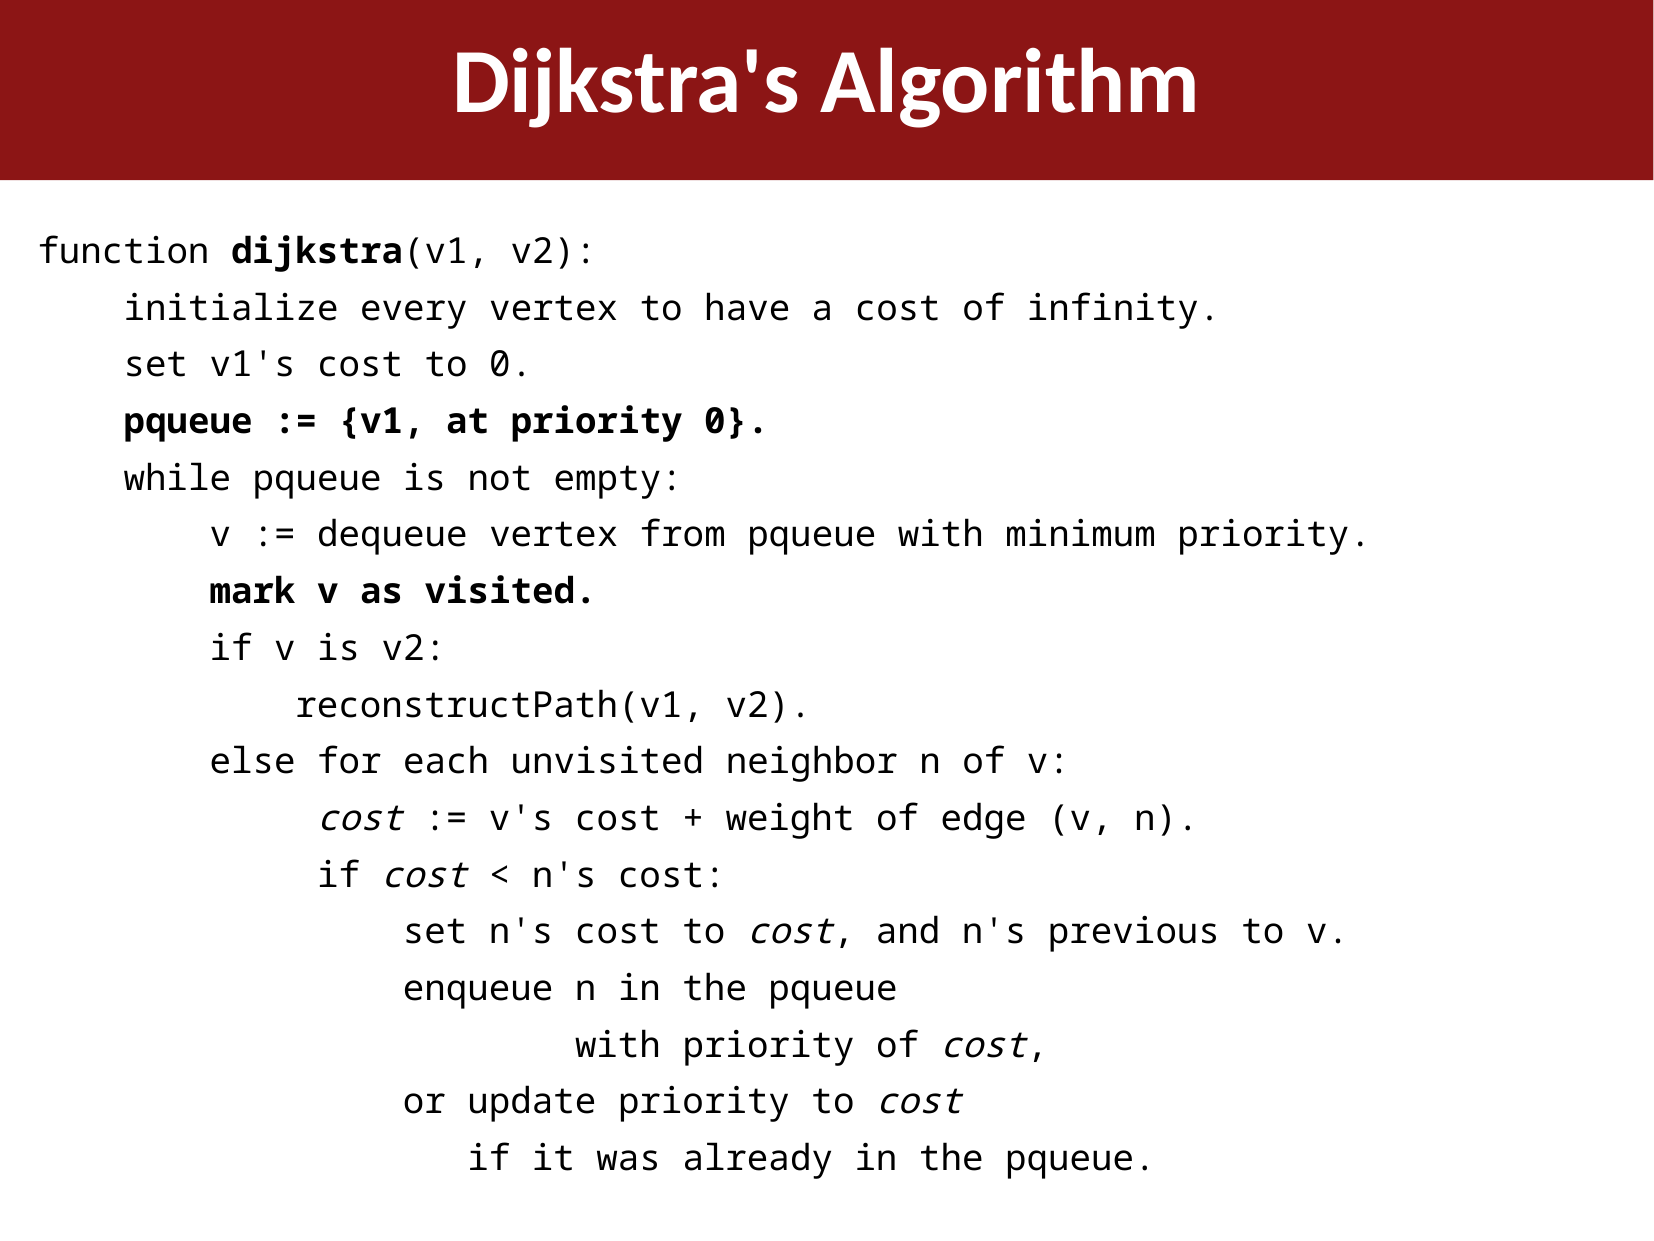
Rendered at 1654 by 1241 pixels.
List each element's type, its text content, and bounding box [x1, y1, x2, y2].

title Dijkstra's Algorithm [0, 0, 1654, 181]
list function dijkstra(v1, v2): initialize every vertex to have a cost of infinity. set v1's cost to 0. pqueue := {v1, at priority 0}. while pqueue is not empty: v := dequeue vertex from pqueue with minimum priority. mark v as visited. if v is v2: reconstructPath(v1, v2). else for each unvisited neighbor n of v: cost := v's cost + weight of edge (v, n). if cost < n's cost: set n's cost to cost, and n's previous to v. enqueue n in the pqueue with priority of cost, or update priority to cost if it was already in the pqueue. [37, 225, 1636, 1186]
